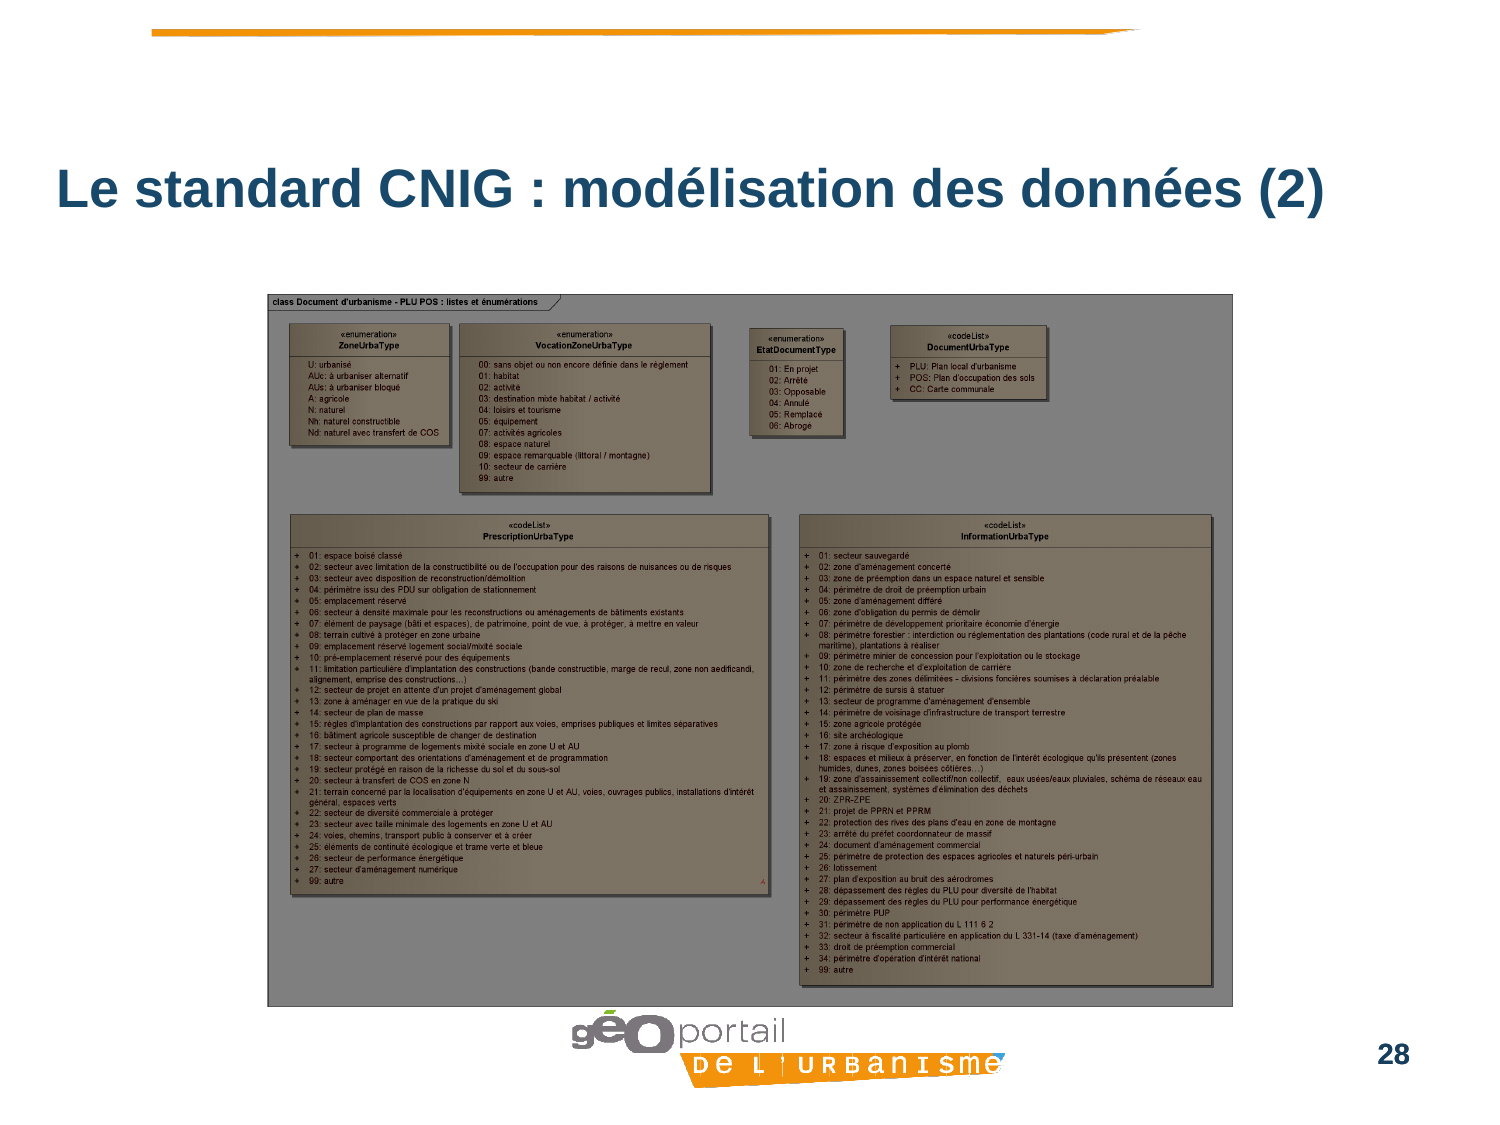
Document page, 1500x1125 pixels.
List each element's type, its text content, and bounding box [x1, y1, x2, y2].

text_box <numéro> [1249, 1026, 1426, 1081]
picture [267, 293, 1233, 1007]
title Le standard CNIG : modélisation des données (2) [41, 104, 1459, 268]
picture [536, 1008, 1037, 1125]
